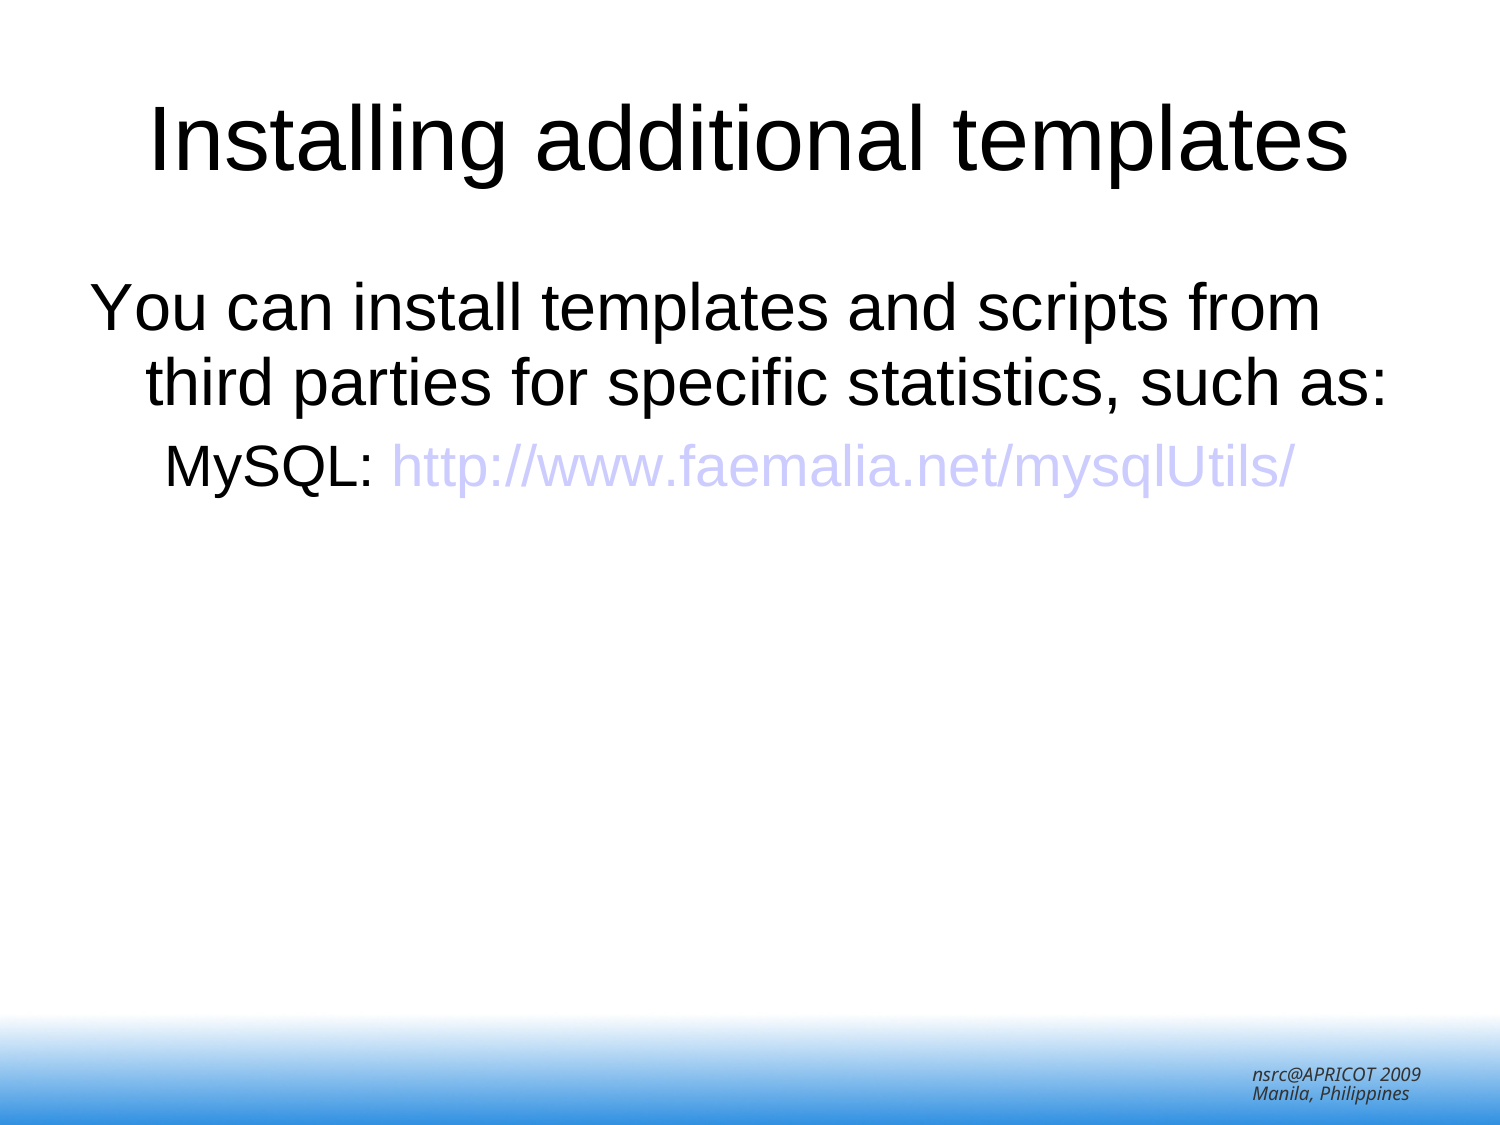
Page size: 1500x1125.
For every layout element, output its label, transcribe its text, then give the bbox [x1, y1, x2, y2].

list You can install templates and scripts from third parties for specific statistics, such as: MySQL: http://www.faemalia.net/mysqlUtils/ [75, 262, 1426, 1006]
picture [0, 1012, 1500, 1125]
title Installing additional templates [75, 45, 1426, 233]
